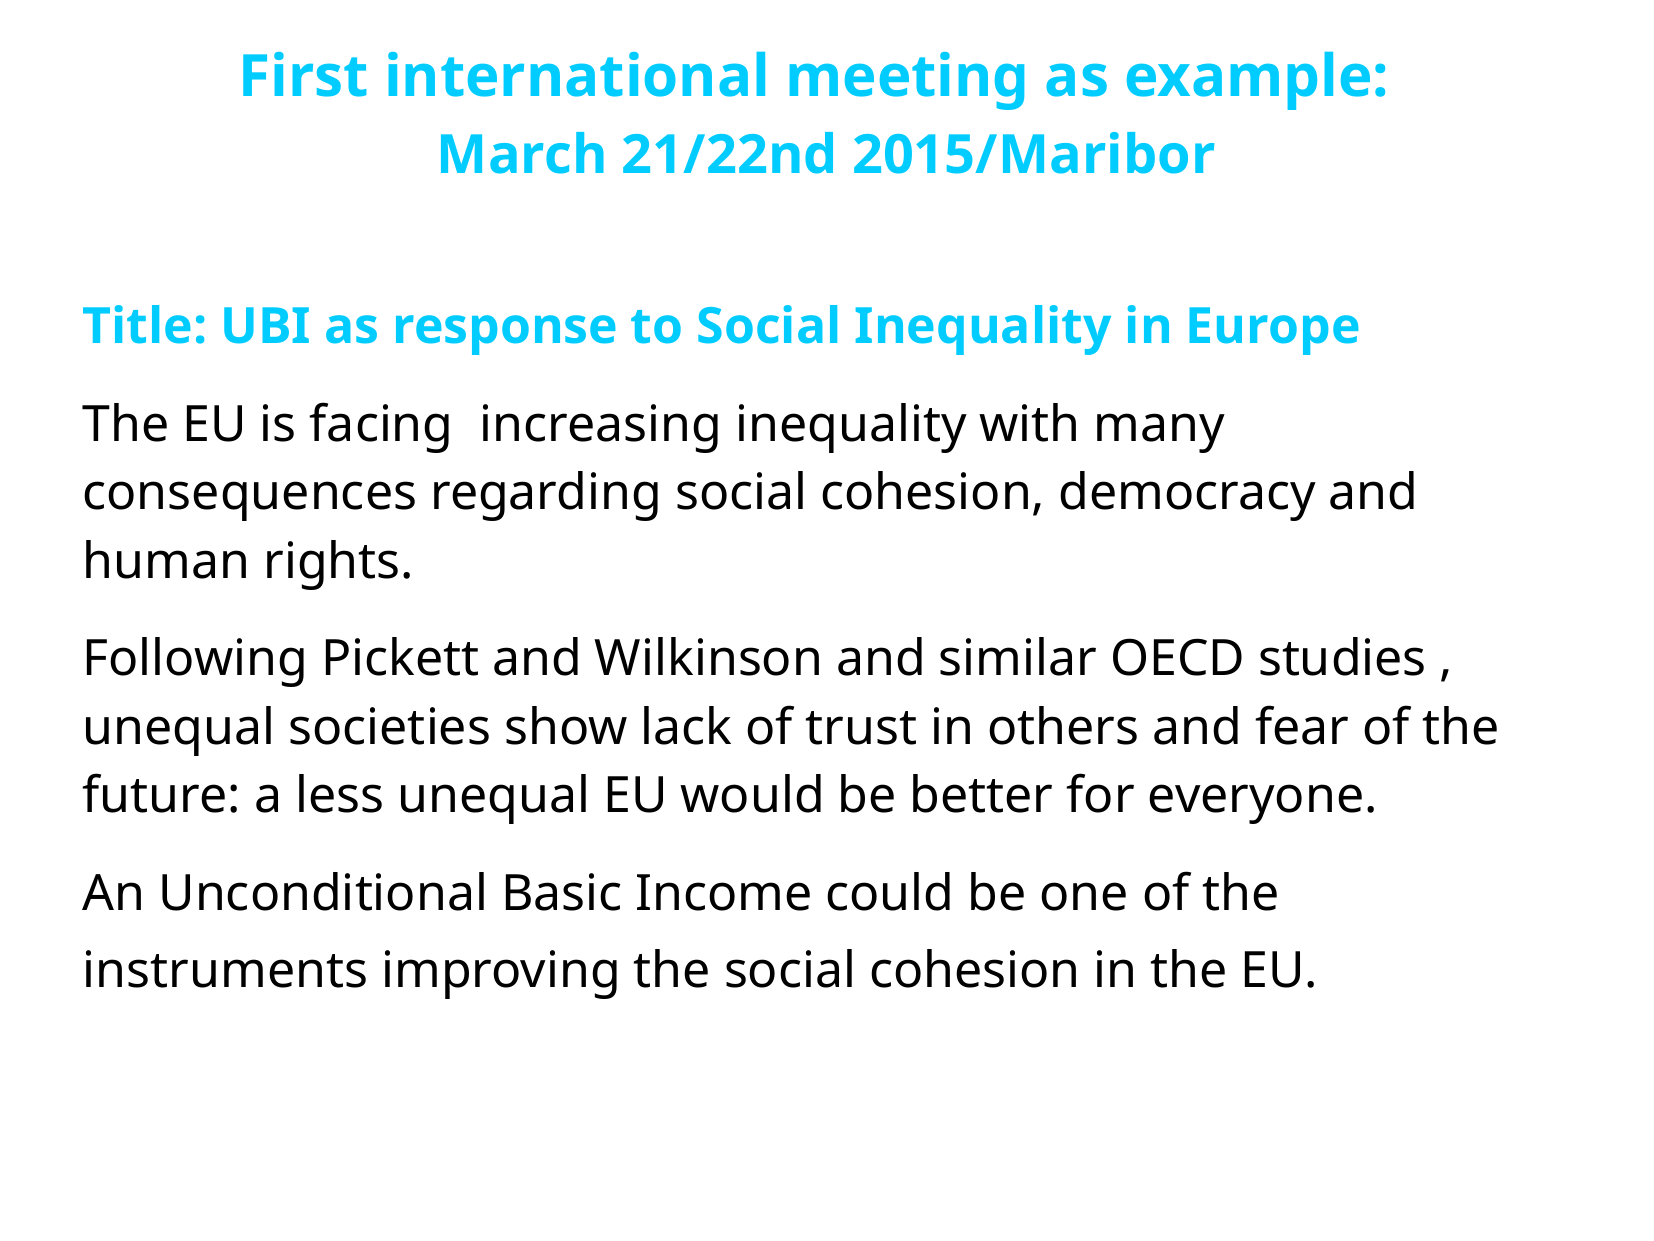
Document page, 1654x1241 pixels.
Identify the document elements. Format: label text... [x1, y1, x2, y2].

list Title: UBI as response to Social Inequality in Europe The EU is facing increasing inequality with many consequences regarding social cohesion, democracy and human rights. Following Pickett and Wilkinson and similar OECD studies , unequal societies show lack of trust in others and fear of the future: a less unequal EU would be better for everyone. An Unconditional Basic Income could be one of the instruments improving the social cohesion in the EU. [82, 290, 1571, 1010]
title First international meeting as example: March 21/22nd 2015/Maribor [82, 17, 1571, 289]
